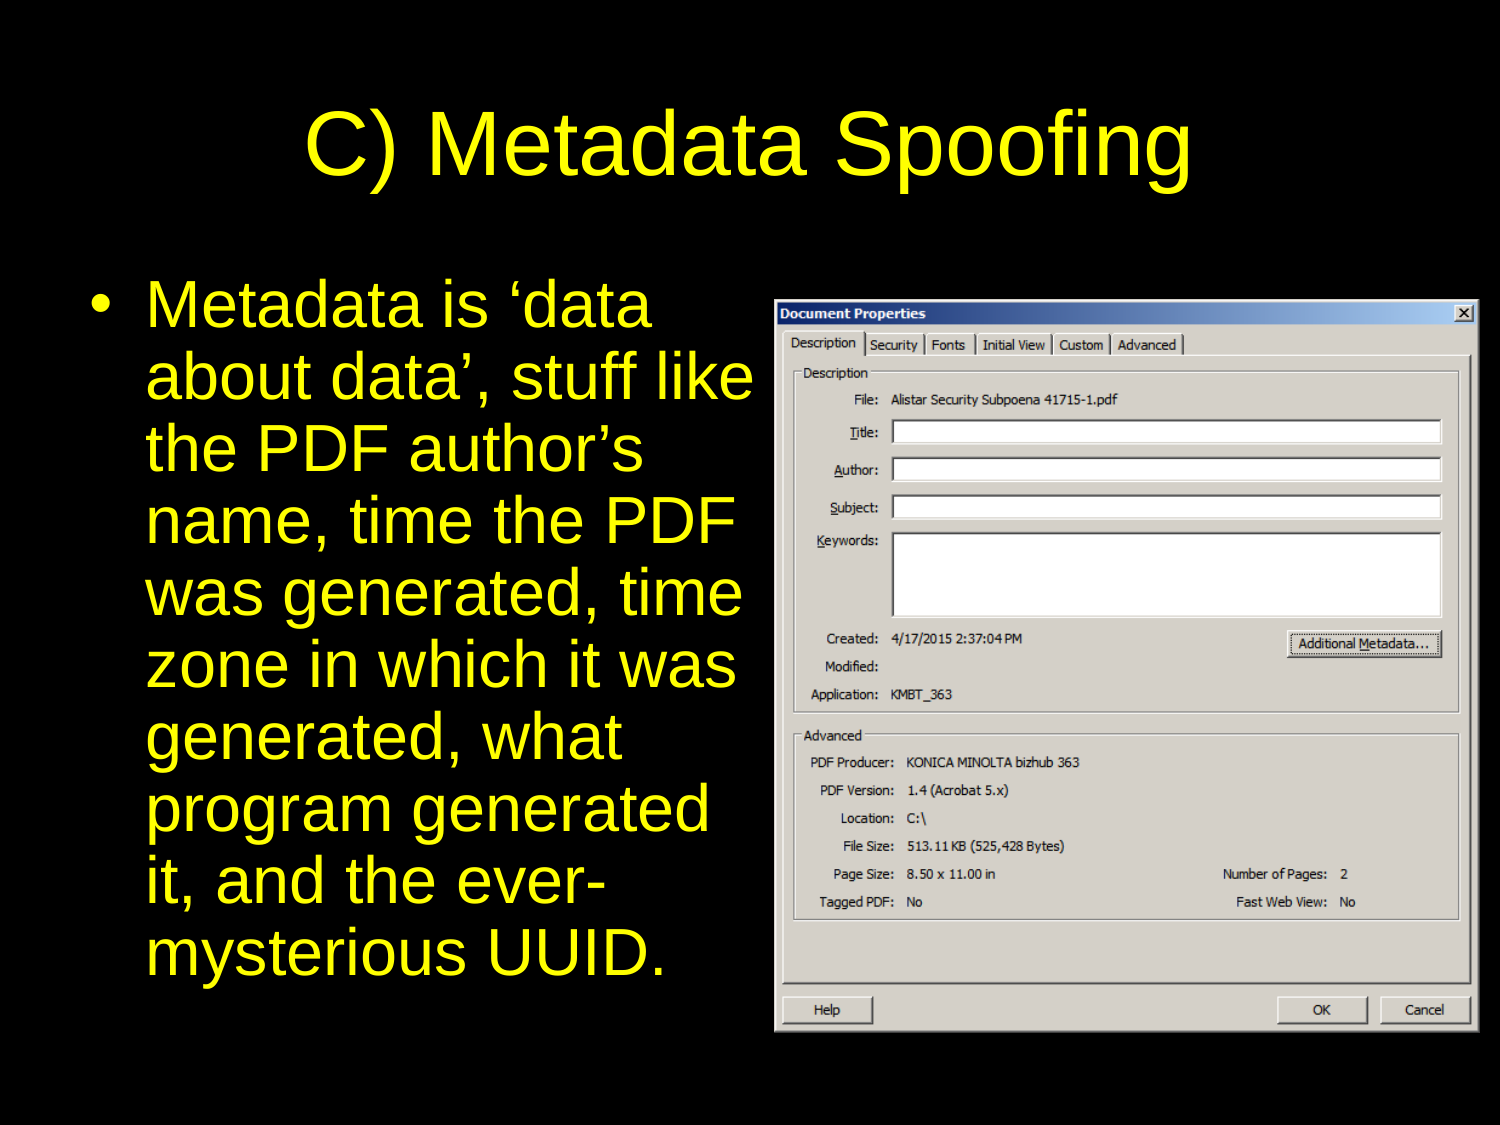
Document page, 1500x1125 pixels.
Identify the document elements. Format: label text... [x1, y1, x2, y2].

list Metadata is ‘data about data’, stuff like the PDF author’s name, time the PDF was generated, time zone in which it was generated, what program generated it, and the ever-mysterious UUID. [74, 262, 775, 1006]
title C) Metadata Spoofing [75, 45, 1426, 233]
picture [774, 299, 1480, 1033]
